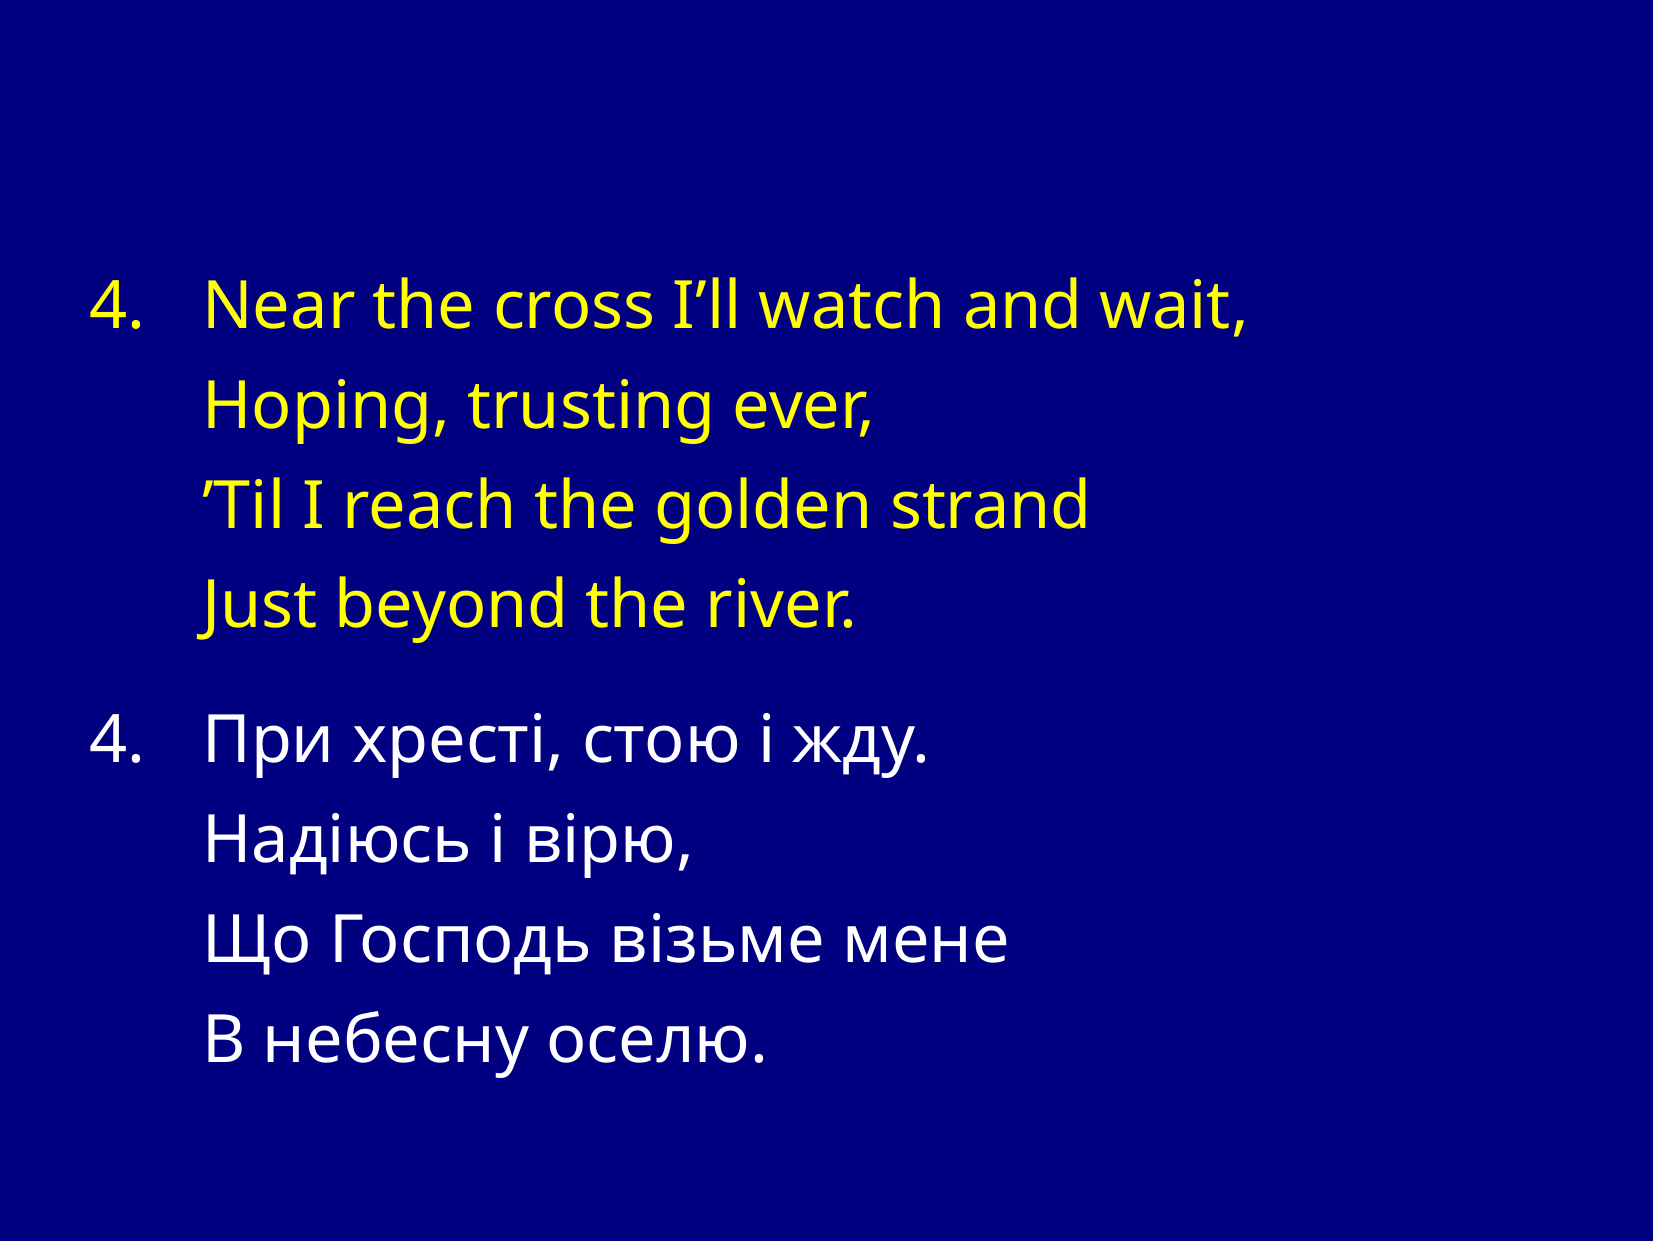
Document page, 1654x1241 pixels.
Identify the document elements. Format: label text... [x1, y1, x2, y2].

text_box 4. При хресті, стою і жду. Надіюсь і вірю, Що Господь візьме мене В небесну оселю. [75, 675, 1576, 1163]
text_box 4. Near the cross I’ll watch and wait, Hoping, trusting ever, ’Til I reach the golden strand Just beyond the river. [75, 150, 1576, 638]
